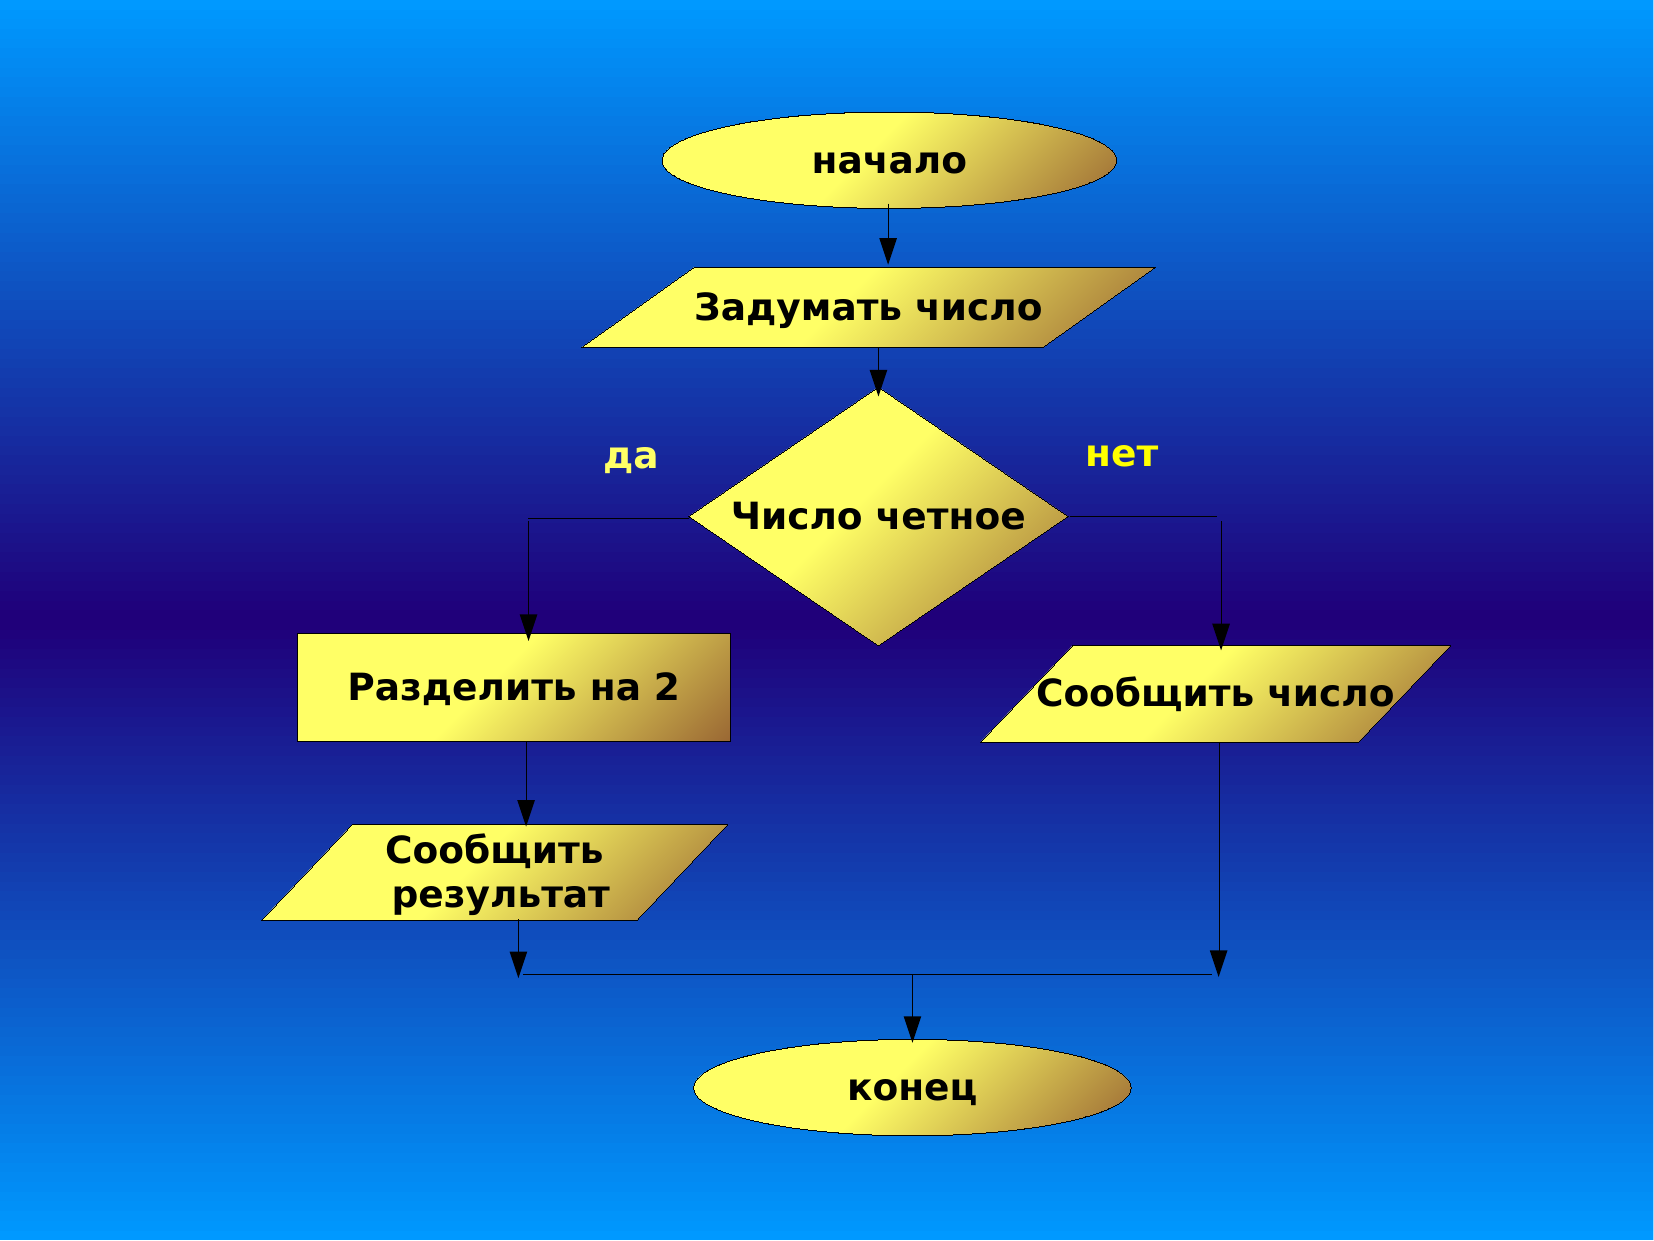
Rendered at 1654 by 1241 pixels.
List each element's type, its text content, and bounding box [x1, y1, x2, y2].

text_box Сообщить результат [261, 824, 728, 921]
text_box нет [1049, 424, 1195, 483]
text_box Задумать число [581, 267, 1156, 348]
text_box Число четное [688, 389, 1069, 646]
text_box Разделить на 2 [297, 633, 731, 742]
text_box Сообщить число [980, 645, 1451, 743]
text_box конец [693, 1039, 1132, 1136]
text_box да [564, 426, 698, 486]
text_box начало [662, 112, 1117, 209]
